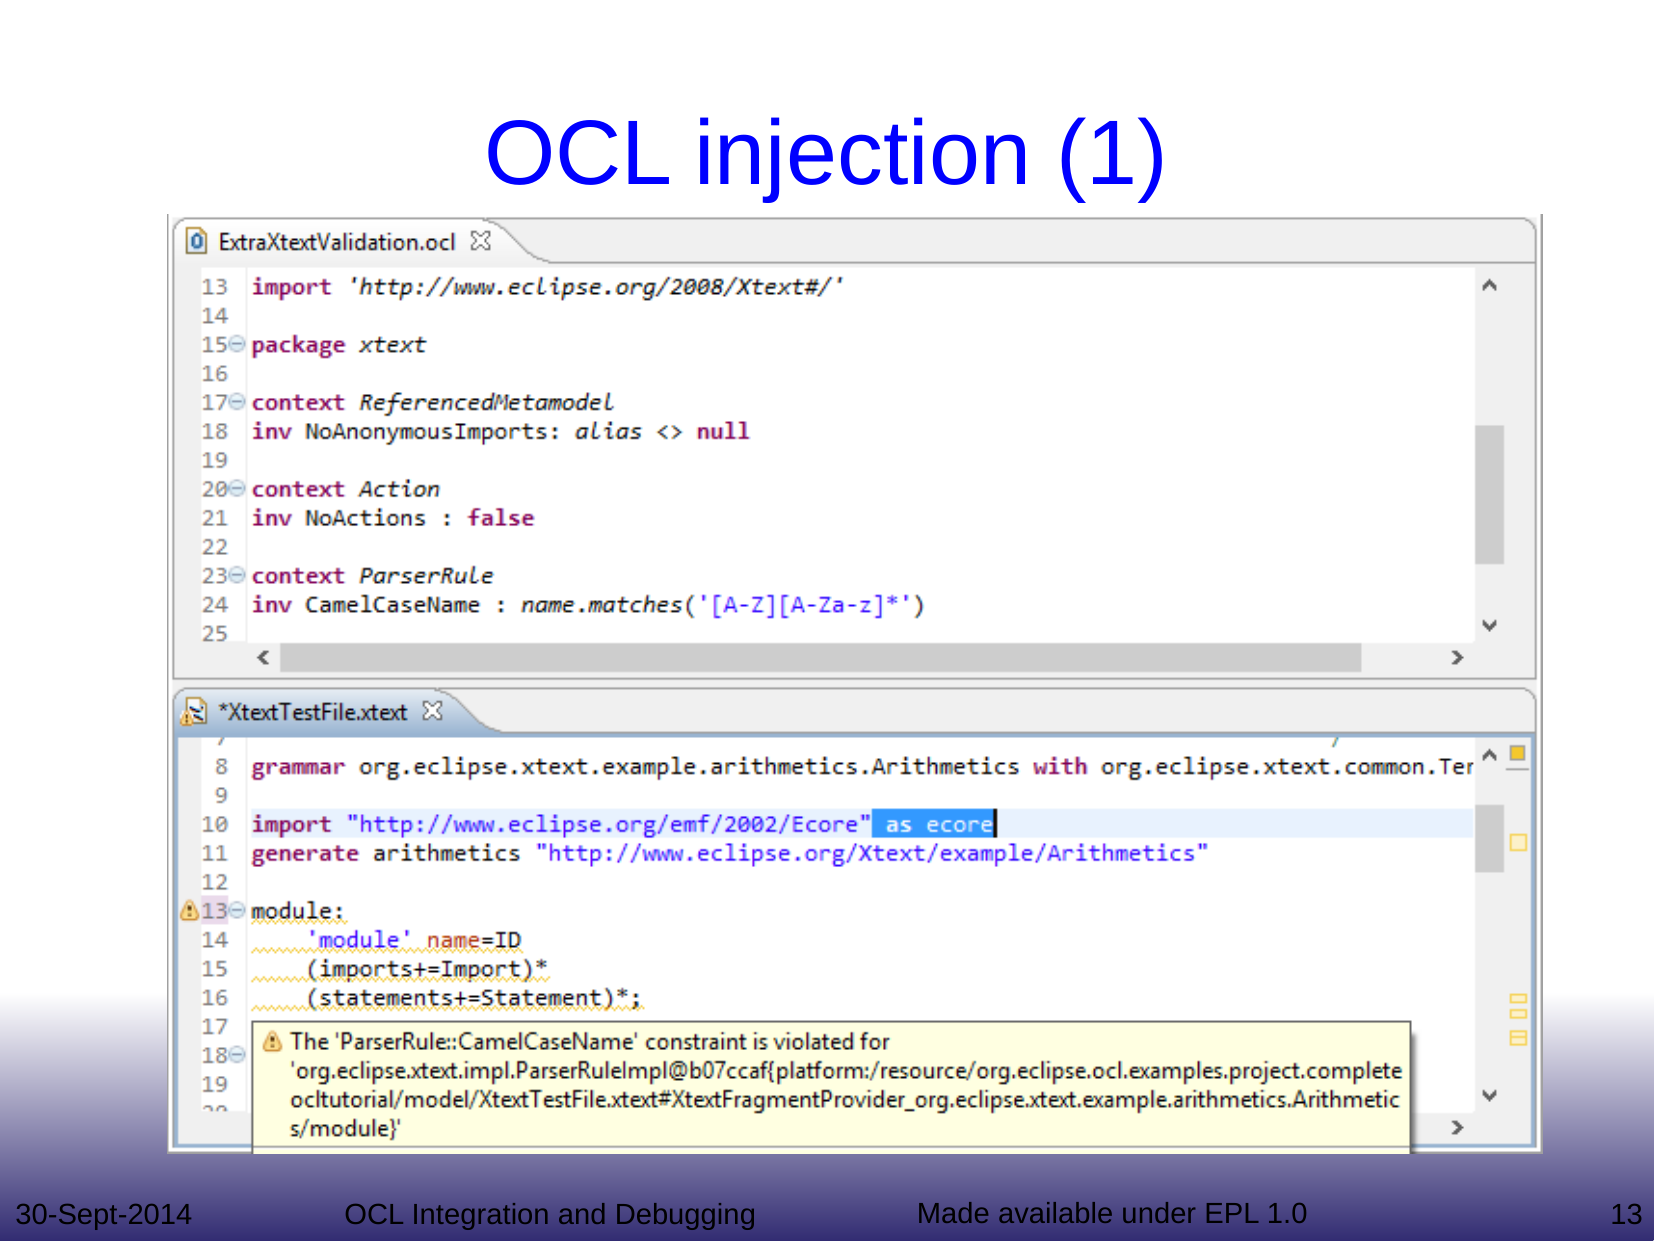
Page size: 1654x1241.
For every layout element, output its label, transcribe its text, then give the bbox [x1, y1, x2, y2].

picture [167, 214, 1543, 1155]
title OCL injection (1) [82, 49, 1571, 257]
